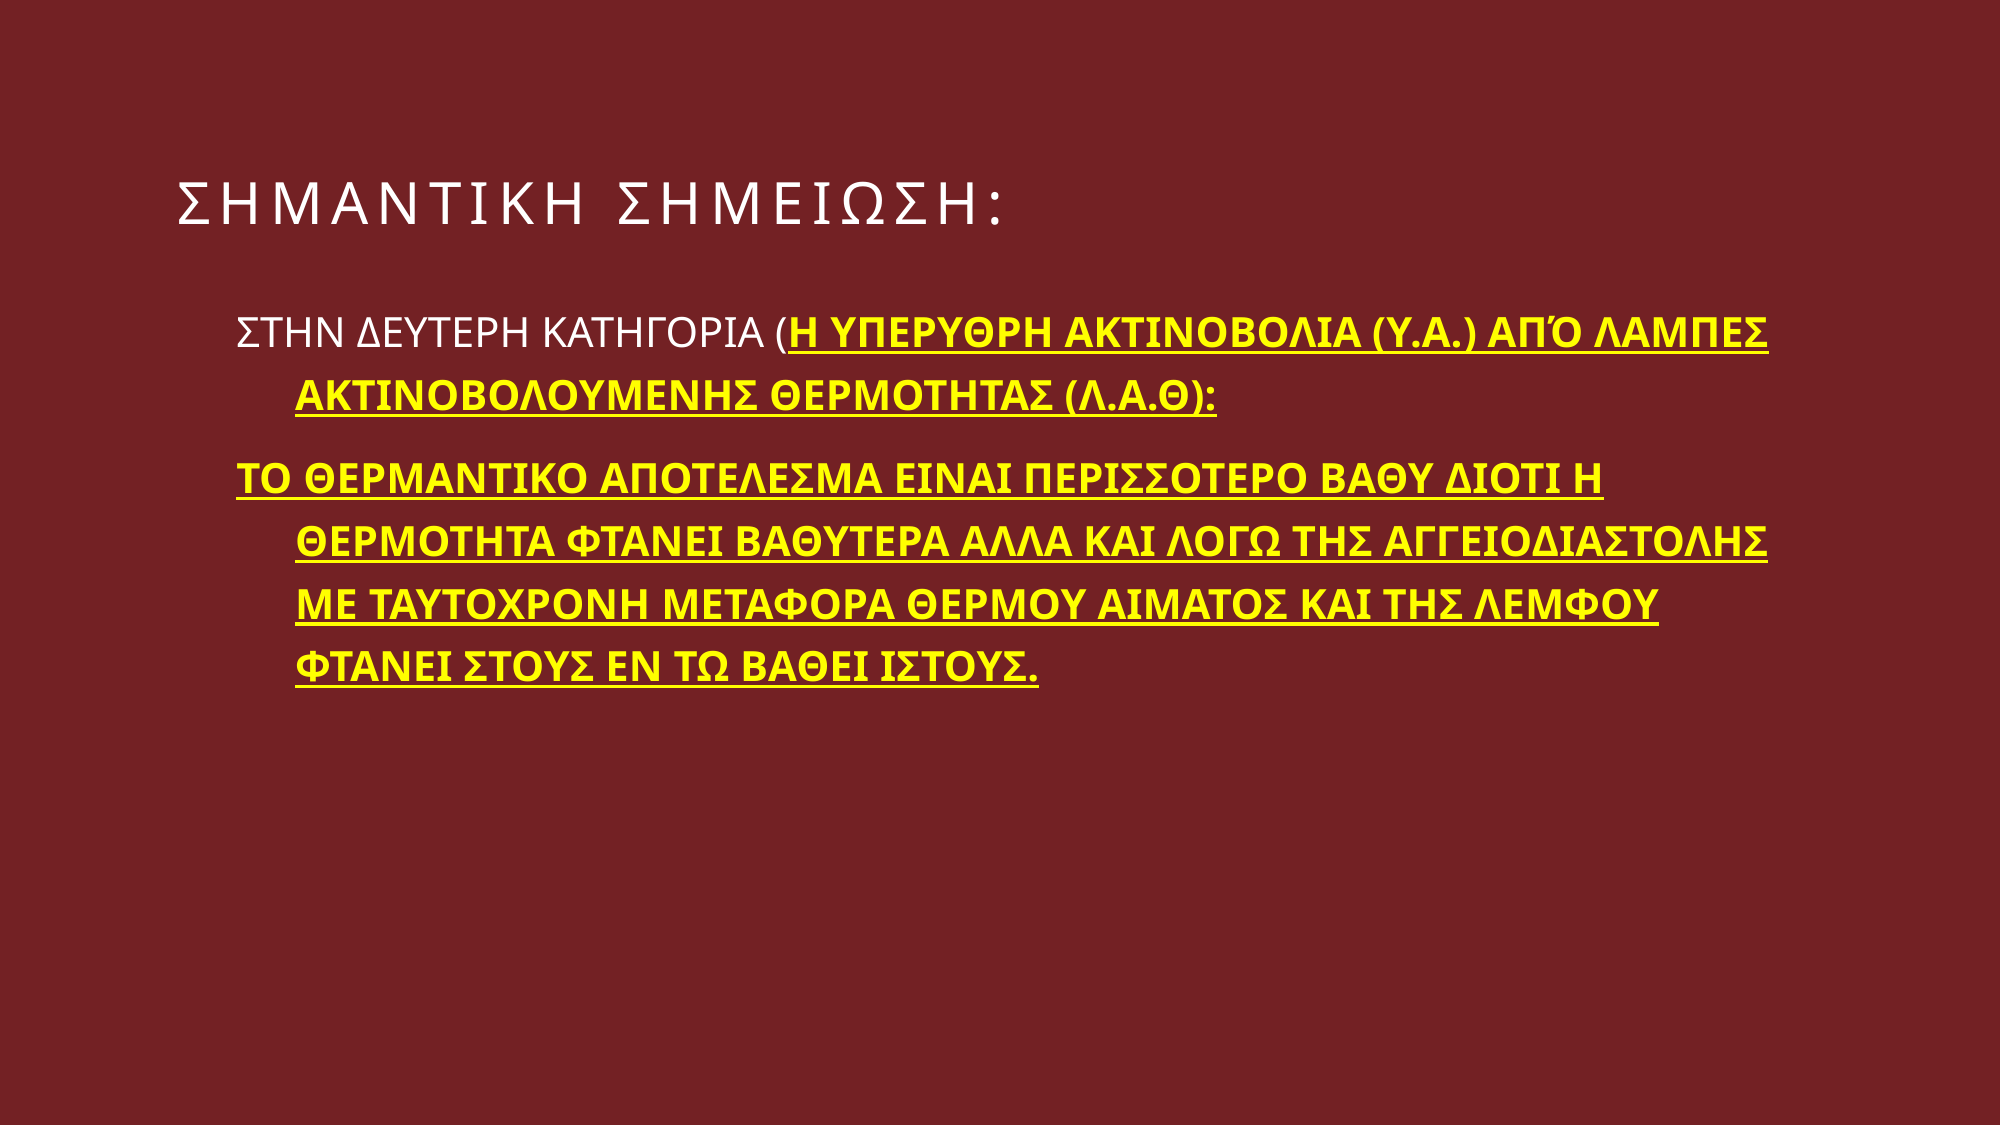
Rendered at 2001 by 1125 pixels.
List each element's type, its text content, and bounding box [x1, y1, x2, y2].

title ΣΗΜΑΝΤΙΚΗ ΣΗΜΕΙΩΣΗ: [177, 165, 1201, 274]
list ΣΤΗΝ ΔΕΥΤΕΡΗ ΚΑΤΗΓΟΡΙΑ (Η ΥΠΕΡΥΘΡΗ ΑΚΤΙΝΟΒΟΛΙΑ (Υ.Α.) ΑΠΌ ΛΑΜΠΕΣ ΑΚΤΙΝΟΒΟΛΟΥΜΕΝΗΣ ΘΕΡΜΟΤΗΤΑΣ (Λ.Α.Θ): ΤΟ ΘΕΡΜΑΝΤΙΚΟ ΑΠΟΤΕΛΕΣΜΑ ΕΙΝΑΙ ΠΕΡΙΣΣΟΤΕΡΟ ΒΑΘΥ ΔΙΟΤΙ Η ΘΕΡΜΟΤΗΤΑ ΦΤΑΝΕΙ ΒΑΘΥΤΕΡΑ ΑΛΛΑ ΚΑΙ ΛΟΓΩ ΤΗΣ ΑΓΓΕΙΟΔΙΑΣΤΟΛΗΣ ΜΕ ΤΑΥΤΟΧΡΟΝΗ ΜΕΤΑΦΟΡΑ ΘΕΡΜΟΥ ΑΙΜΑΤΟΣ ΚΑΙ ΤΗΣ ΛΕΜΦΟΥ ΦΤΑΝΕΙ ΣΤΟΥΣ ΕΝ ΤΩ ΒΑΘΕΙ ΙΣΤΟΥΣ. [177, 293, 1822, 730]
